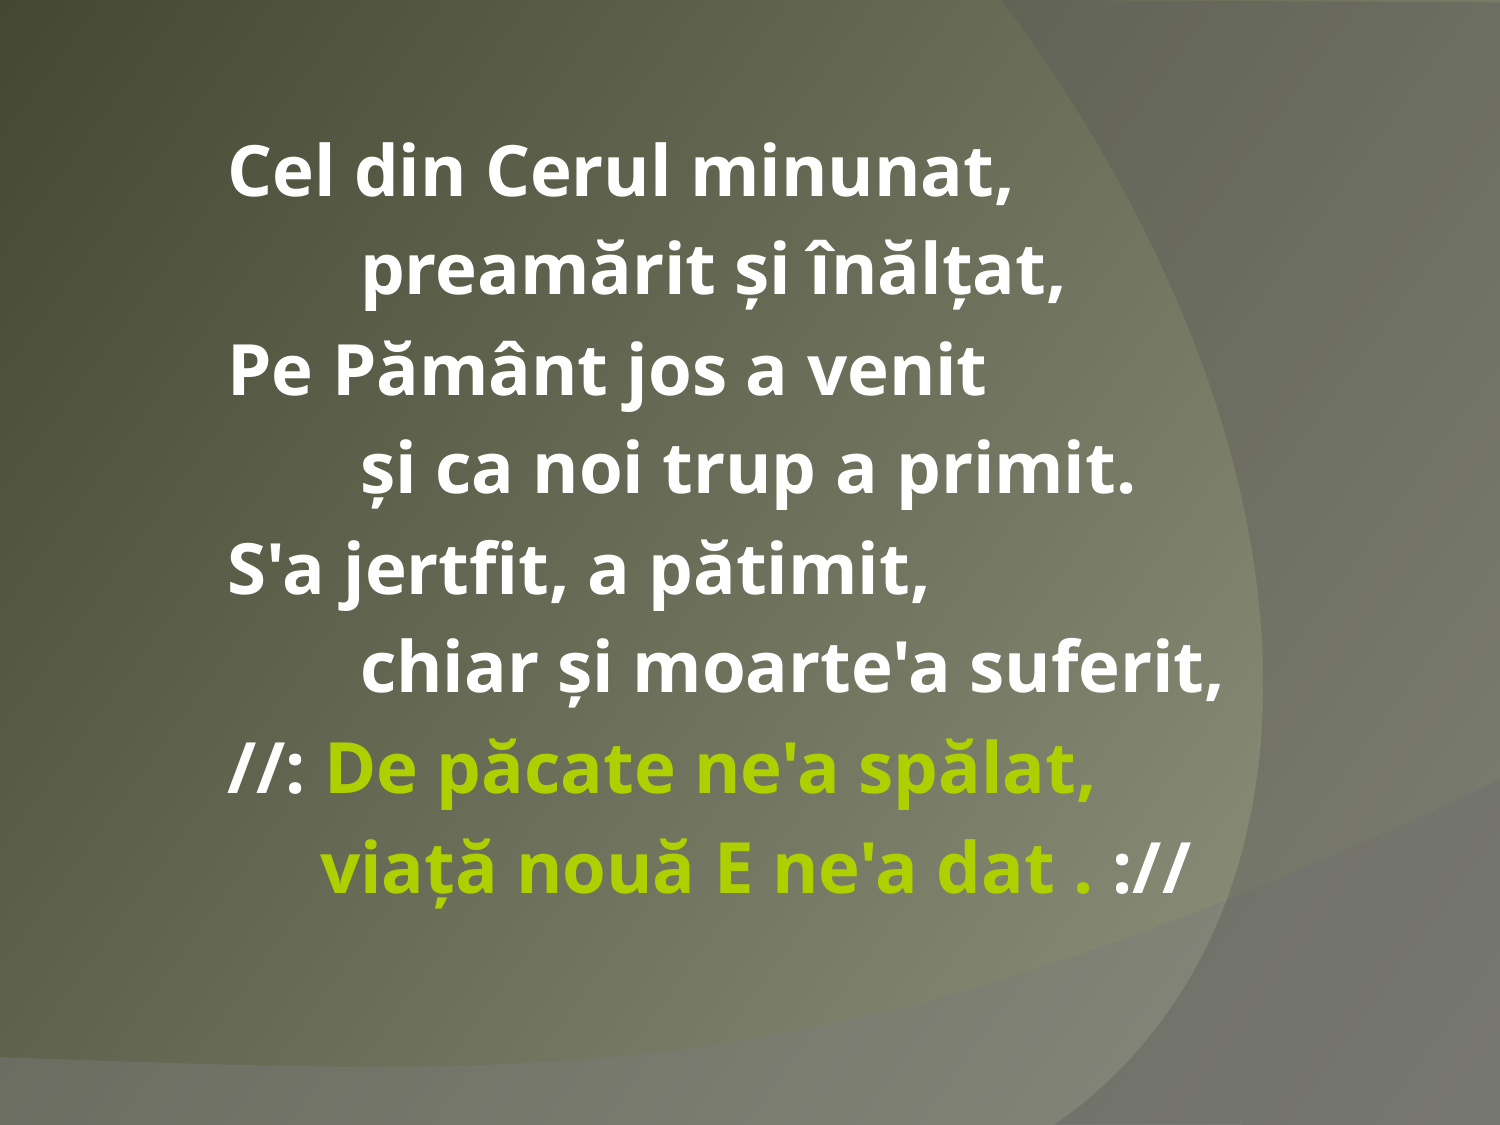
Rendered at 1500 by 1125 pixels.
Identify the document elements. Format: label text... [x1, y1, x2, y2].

title [75, 45, 1426, 233]
list Cel din Cerul minunat, preamărit şi înălţat, Pe Pământ jos a venit şi ca noi trup a primit. S'a jertfit, a pătimit, chiar şi moarte'a suferit, //: De păcate ne'a spălat, viaţă nouă E ne'a dat . :// [206, 118, 1500, 917]
